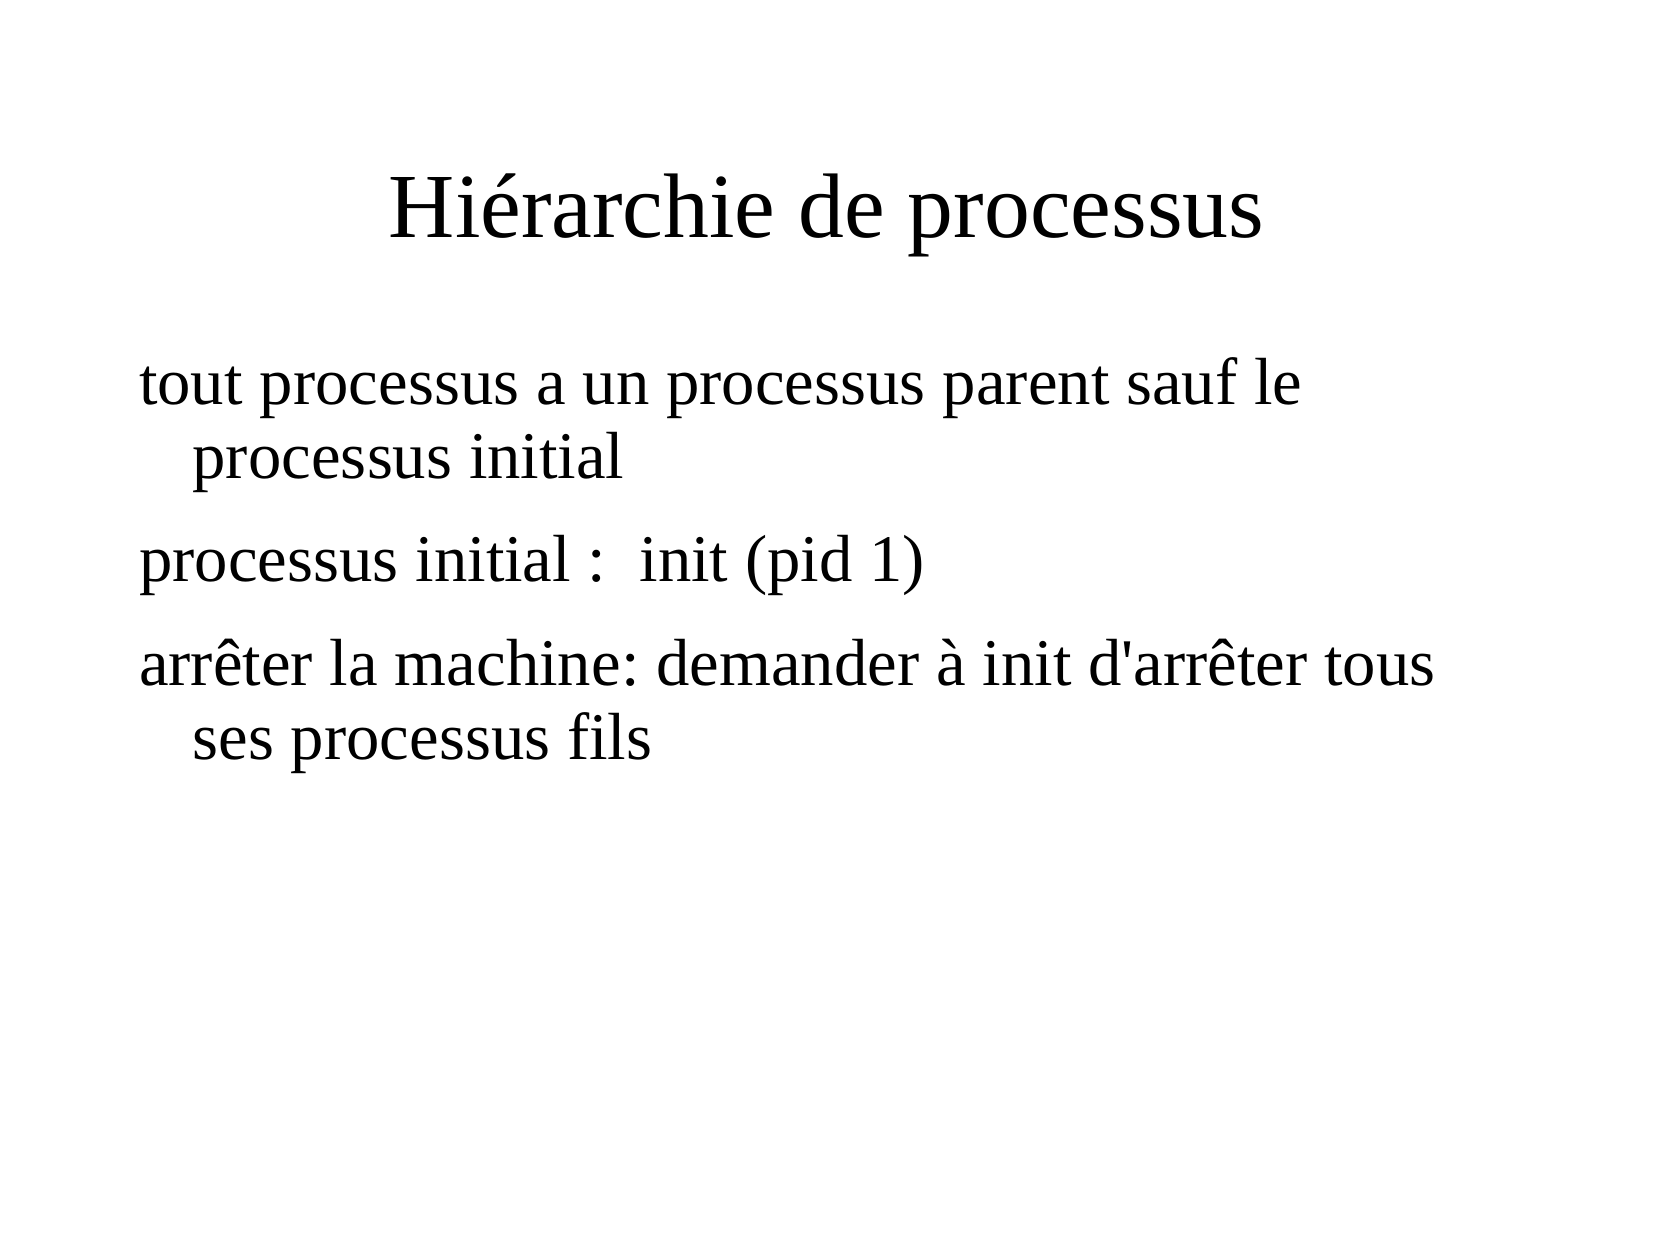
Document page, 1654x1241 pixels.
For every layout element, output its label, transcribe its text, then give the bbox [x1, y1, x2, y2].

list tout processus a un processus parent sauf le processus initial processus initial : init (pid 1) arrêter la machine: demander à init d'arrêter tous ses processus fils [121, 344, 1534, 1127]
title Hiérarchie de processus [121, 102, 1534, 311]
